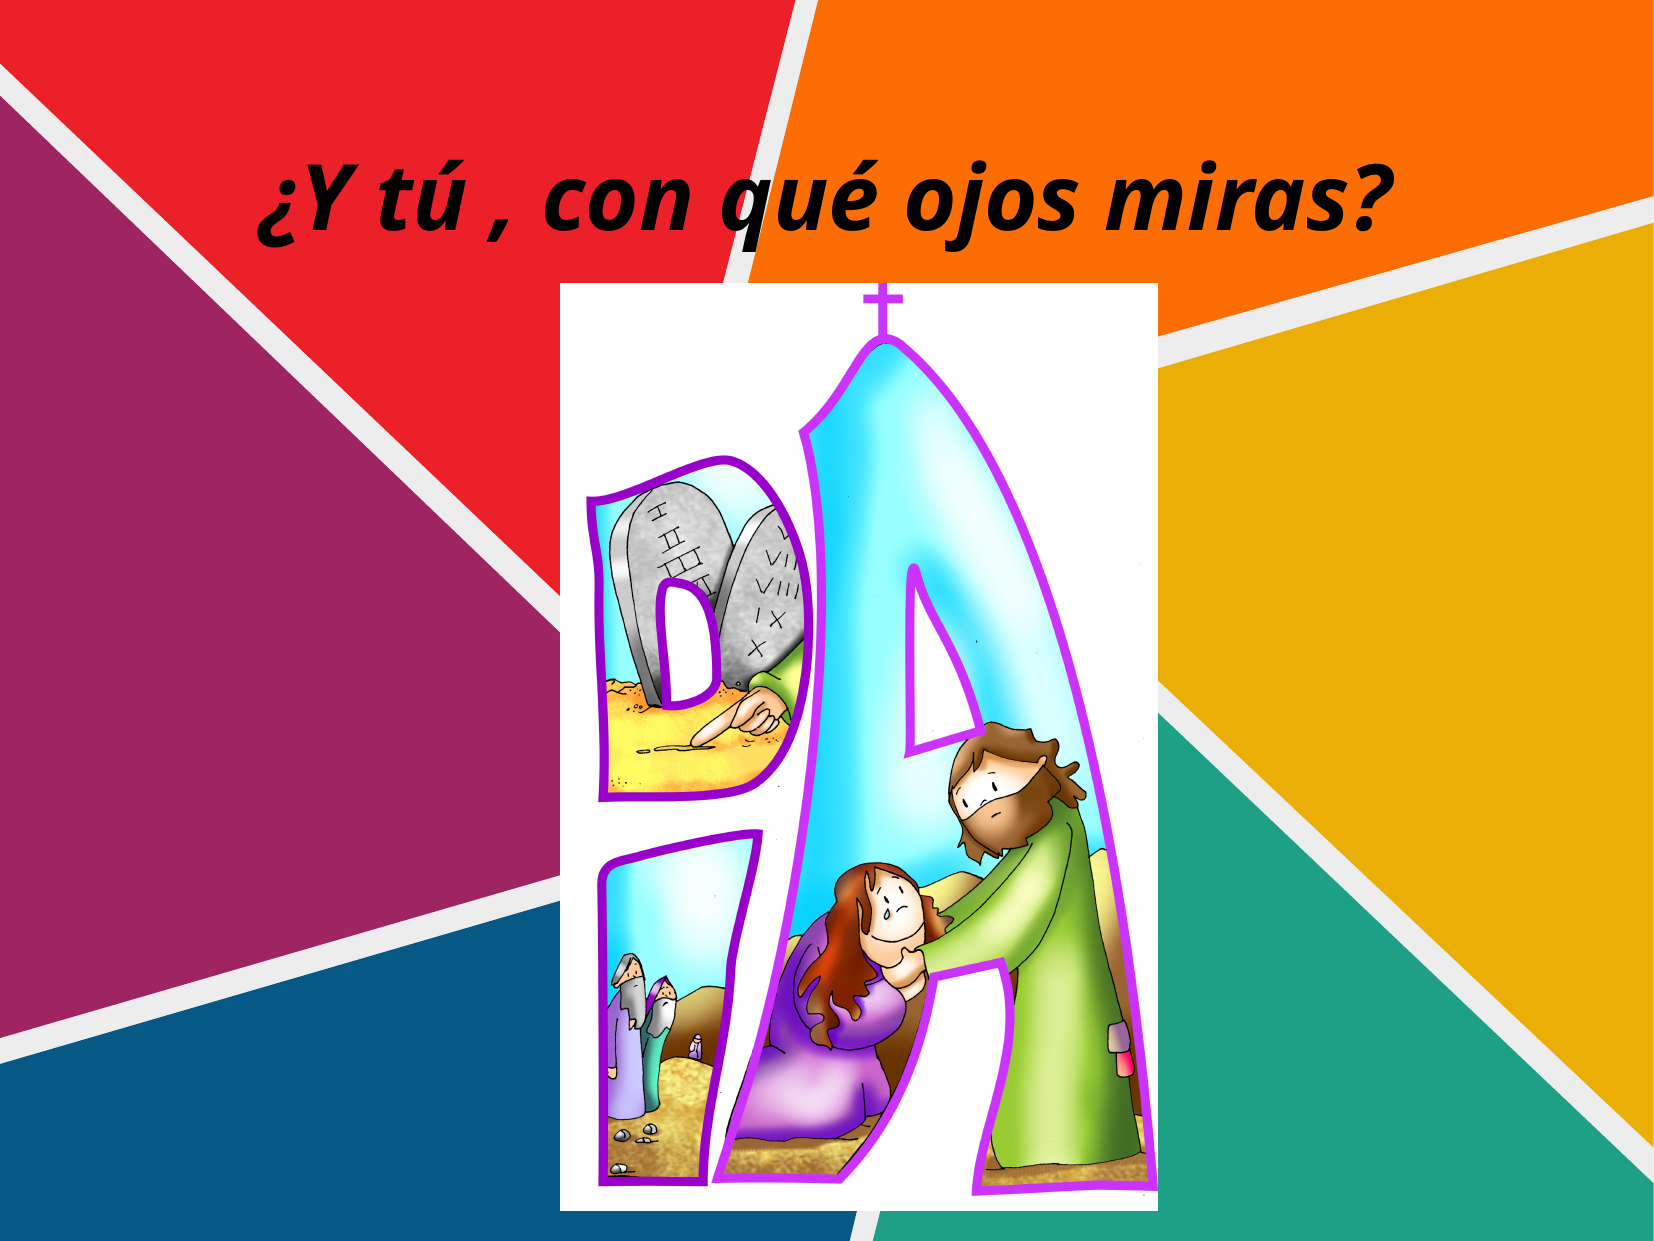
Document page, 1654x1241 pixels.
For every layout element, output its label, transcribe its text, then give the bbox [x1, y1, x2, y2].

title ¿Y tú , con qué ojos miras? [82, 0, 1571, 556]
picture [560, 283, 1158, 1211]
